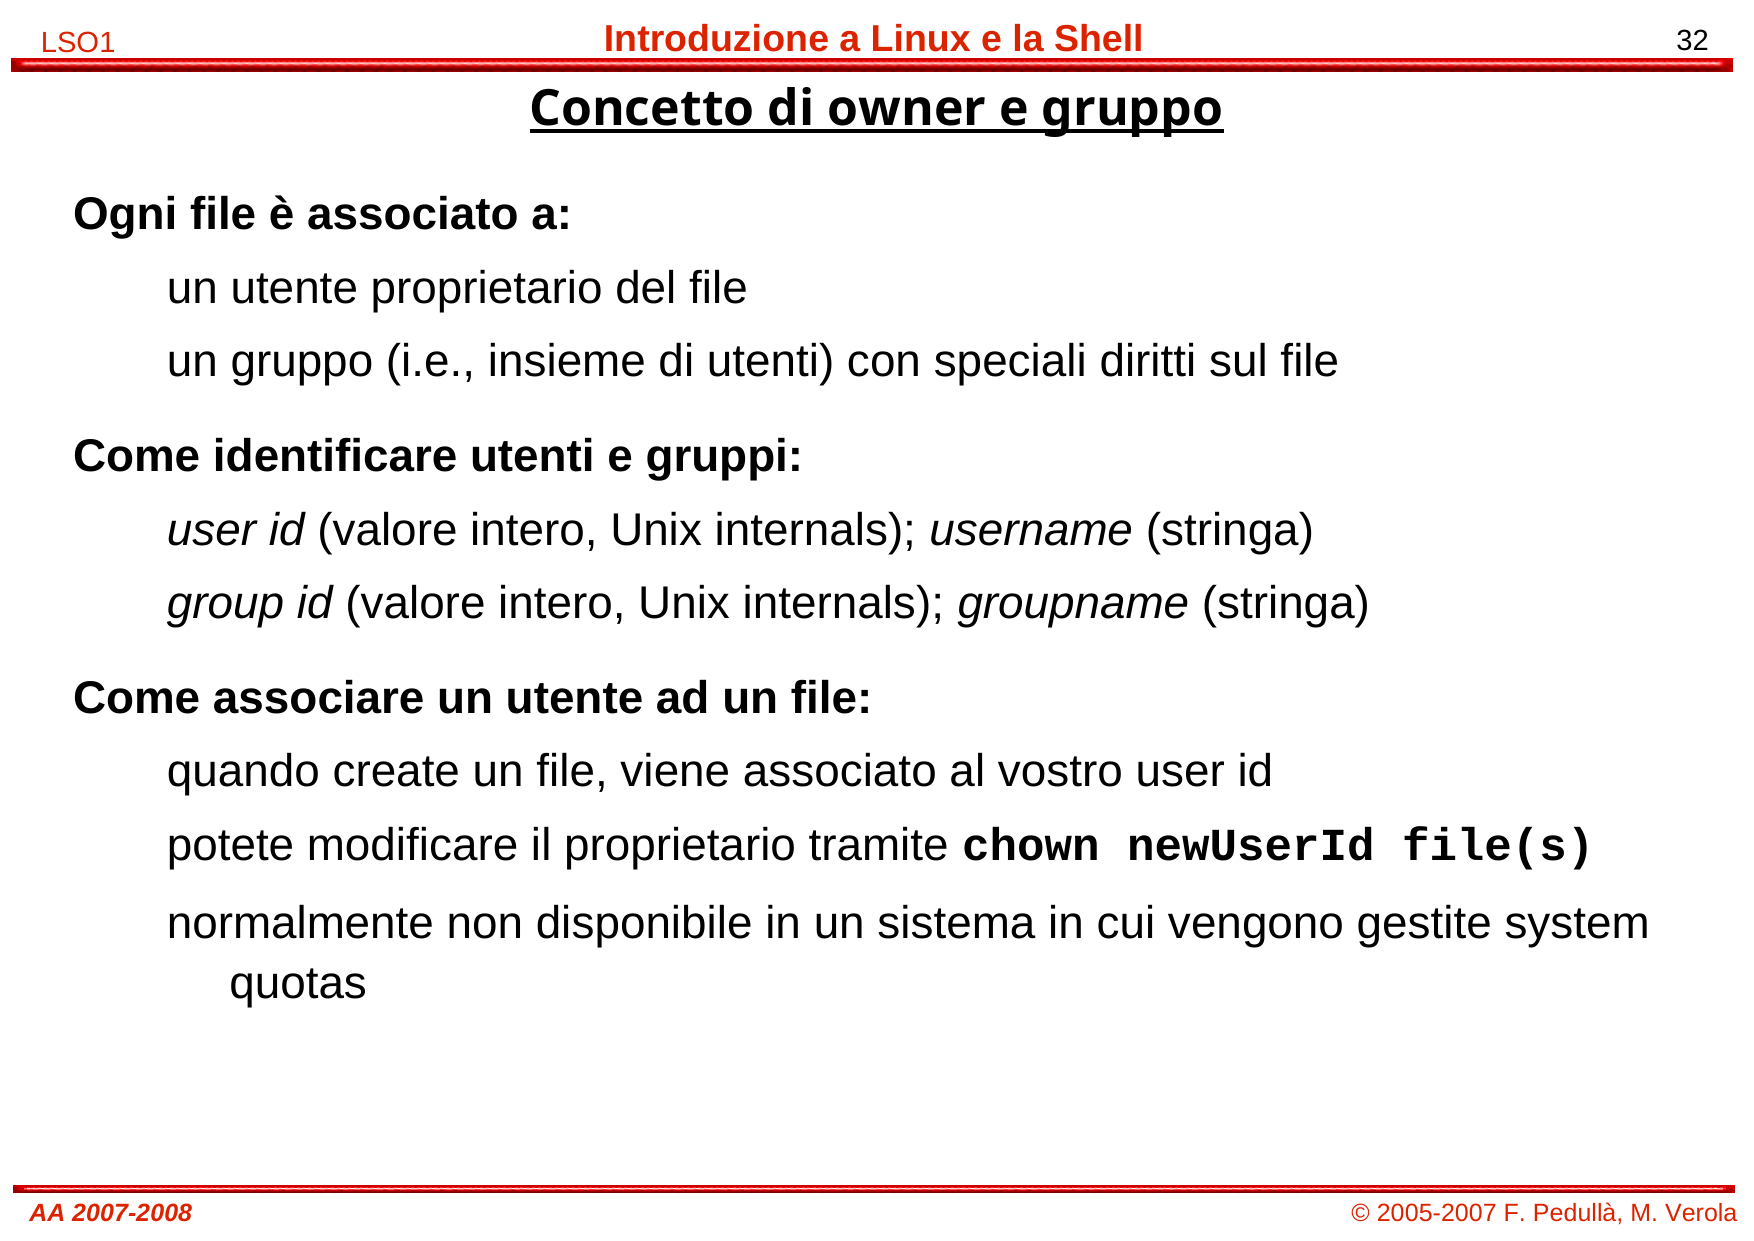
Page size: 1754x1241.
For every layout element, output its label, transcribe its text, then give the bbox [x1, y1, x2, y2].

picture [11, 58, 1733, 72]
picture [13, 1185, 1735, 1193]
list Ogni file è associato a: un utente proprietario del file un gruppo (i.e., insieme di utenti) con speciali diritti sul file Come identificare utenti e gruppi: user id (valore intero, Unix internals); username (stringa) group id (valore intero, Unix internals); groupname (stringa) Come associare un utente ad un file: quando create un file, viene associato al vostro user id potete modificare il proprietario tramite chown newUserId file(s) normalmente non disponibile in un sistema in cui vengono gestite system quotas [58, 177, 1696, 1083]
title Concetto di owner e gruppo [490, 60, 1264, 156]
